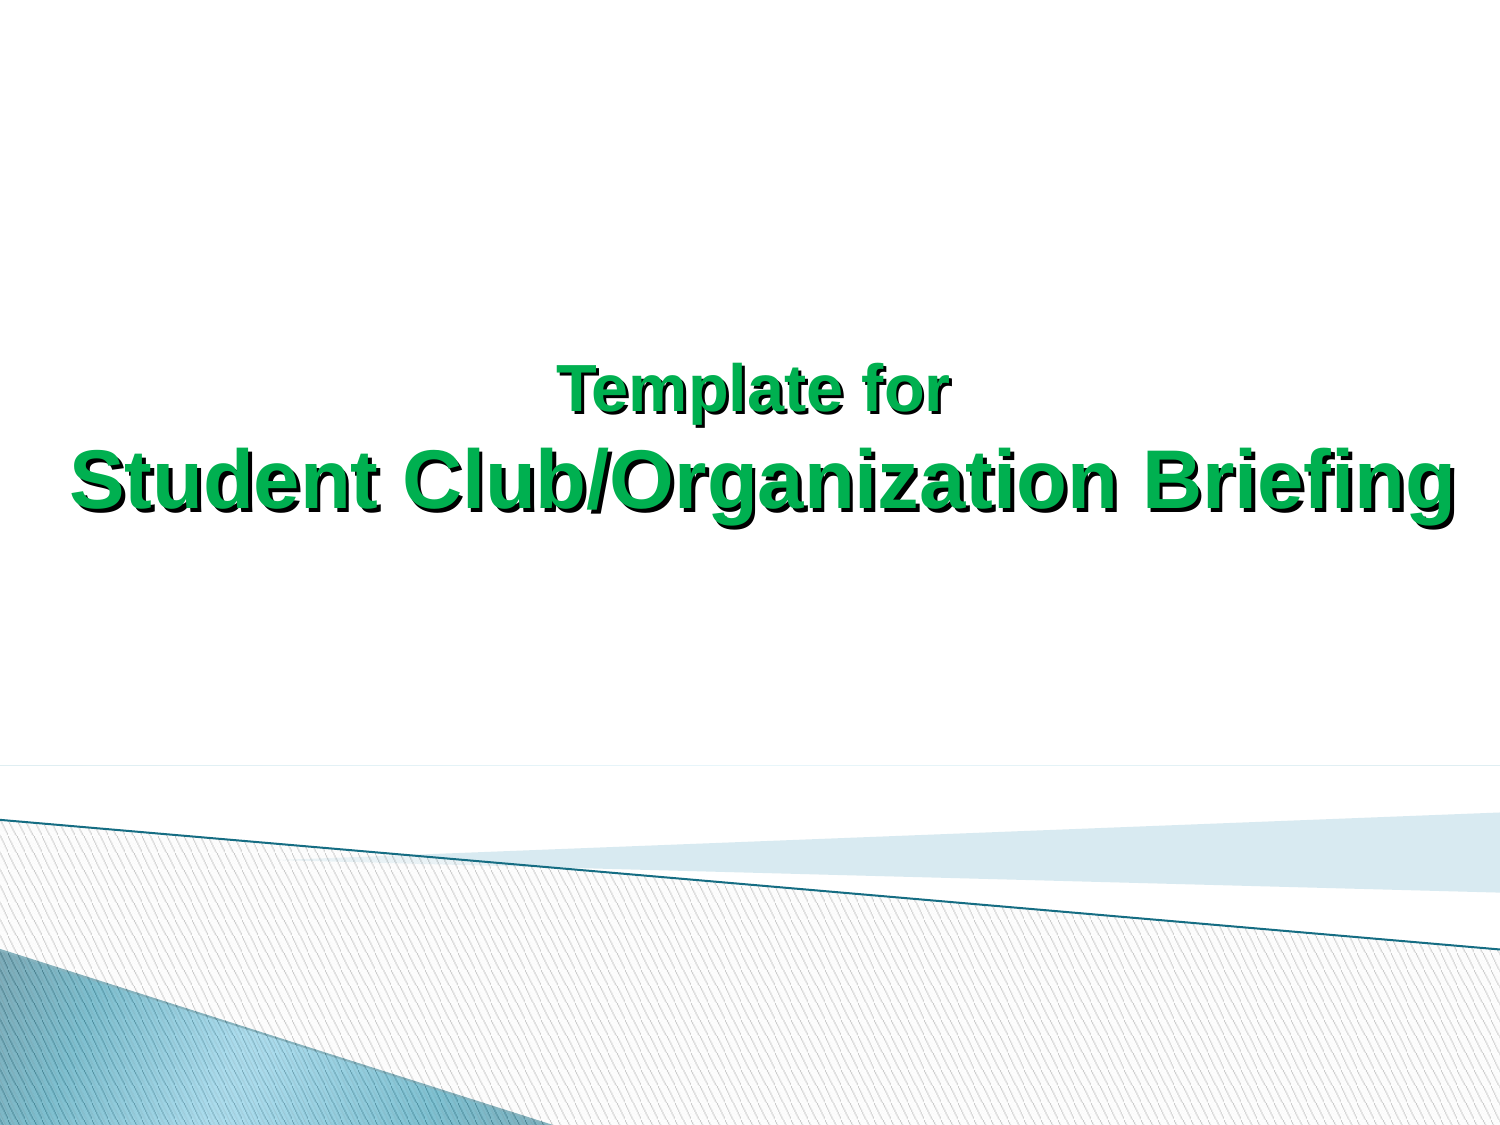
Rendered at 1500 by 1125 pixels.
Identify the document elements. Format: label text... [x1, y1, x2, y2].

title Template for Student Club/Organization Briefing [25, 232, 1500, 533]
